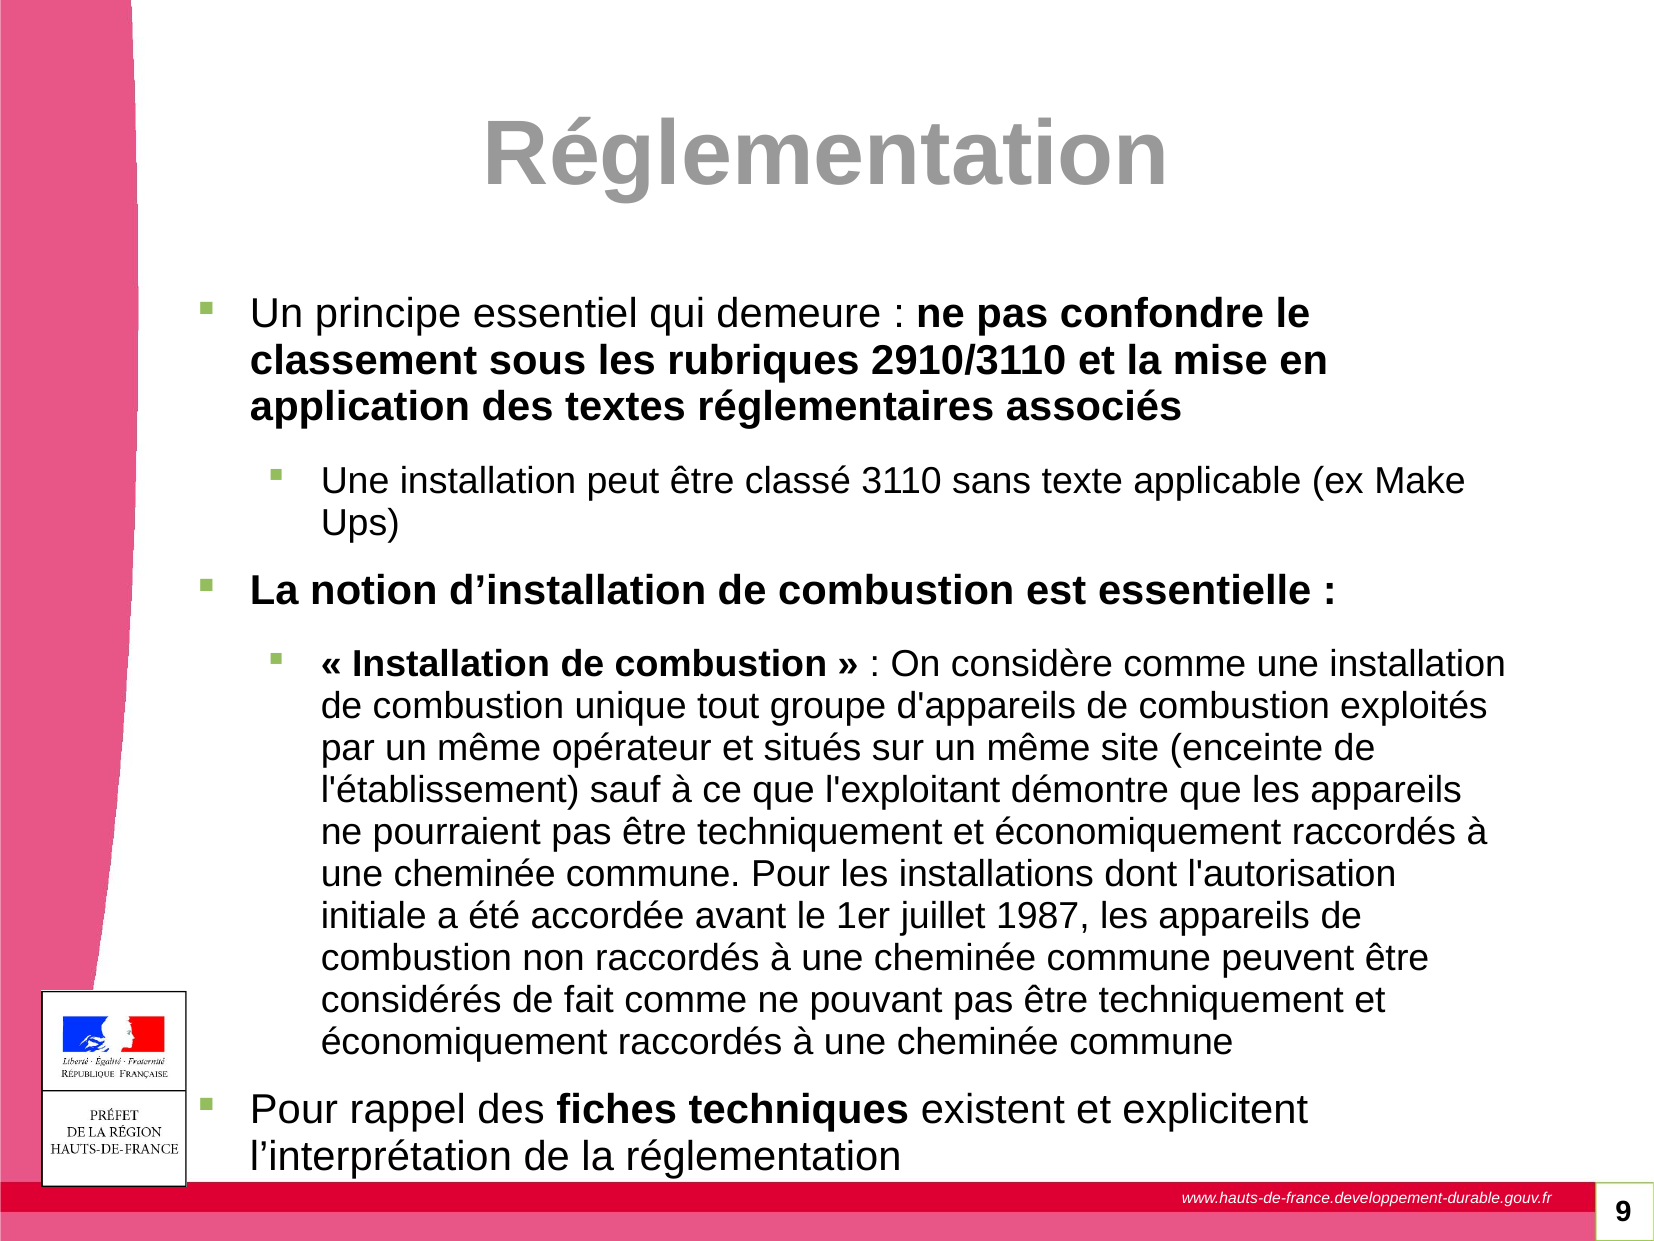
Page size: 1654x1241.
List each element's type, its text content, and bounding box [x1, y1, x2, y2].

list Un principe essentiel qui demeure : ne pas confondre le classement sous les rubriques 2910/3110 et la mise en application des textes réglementaires associés Une installation peut être classé 3110 sans texte applicable (ex Make Ups) La notion d’installation de combustion est essentielle : « Installation de combustion » : On considère comme une installation de combustion unique tout groupe d'appareils de combustion exploités par un même opérateur et situés sur un même site (enceinte de l'établissement) sauf à ce que l'exploitant démontre que les appareils ne pourraient pas être techniquement et économiquement raccordés à une cheminée commune. Pour les installations dont l'autorisation initiale a été accordée avant le 1er juillet 1987, les appareils de combustion non raccordés à une cheminée commune peuvent être considérés de fait comme ne pouvant pas être techniquement et économiquement raccordés à une cheminée commune Pour rappel des fiches techniques existent et explicitent l’interprétation de la réglementation [179, 290, 1509, 1180]
picture [0, 0, 1654, 1241]
title Réglementation [82, 49, 1571, 257]
